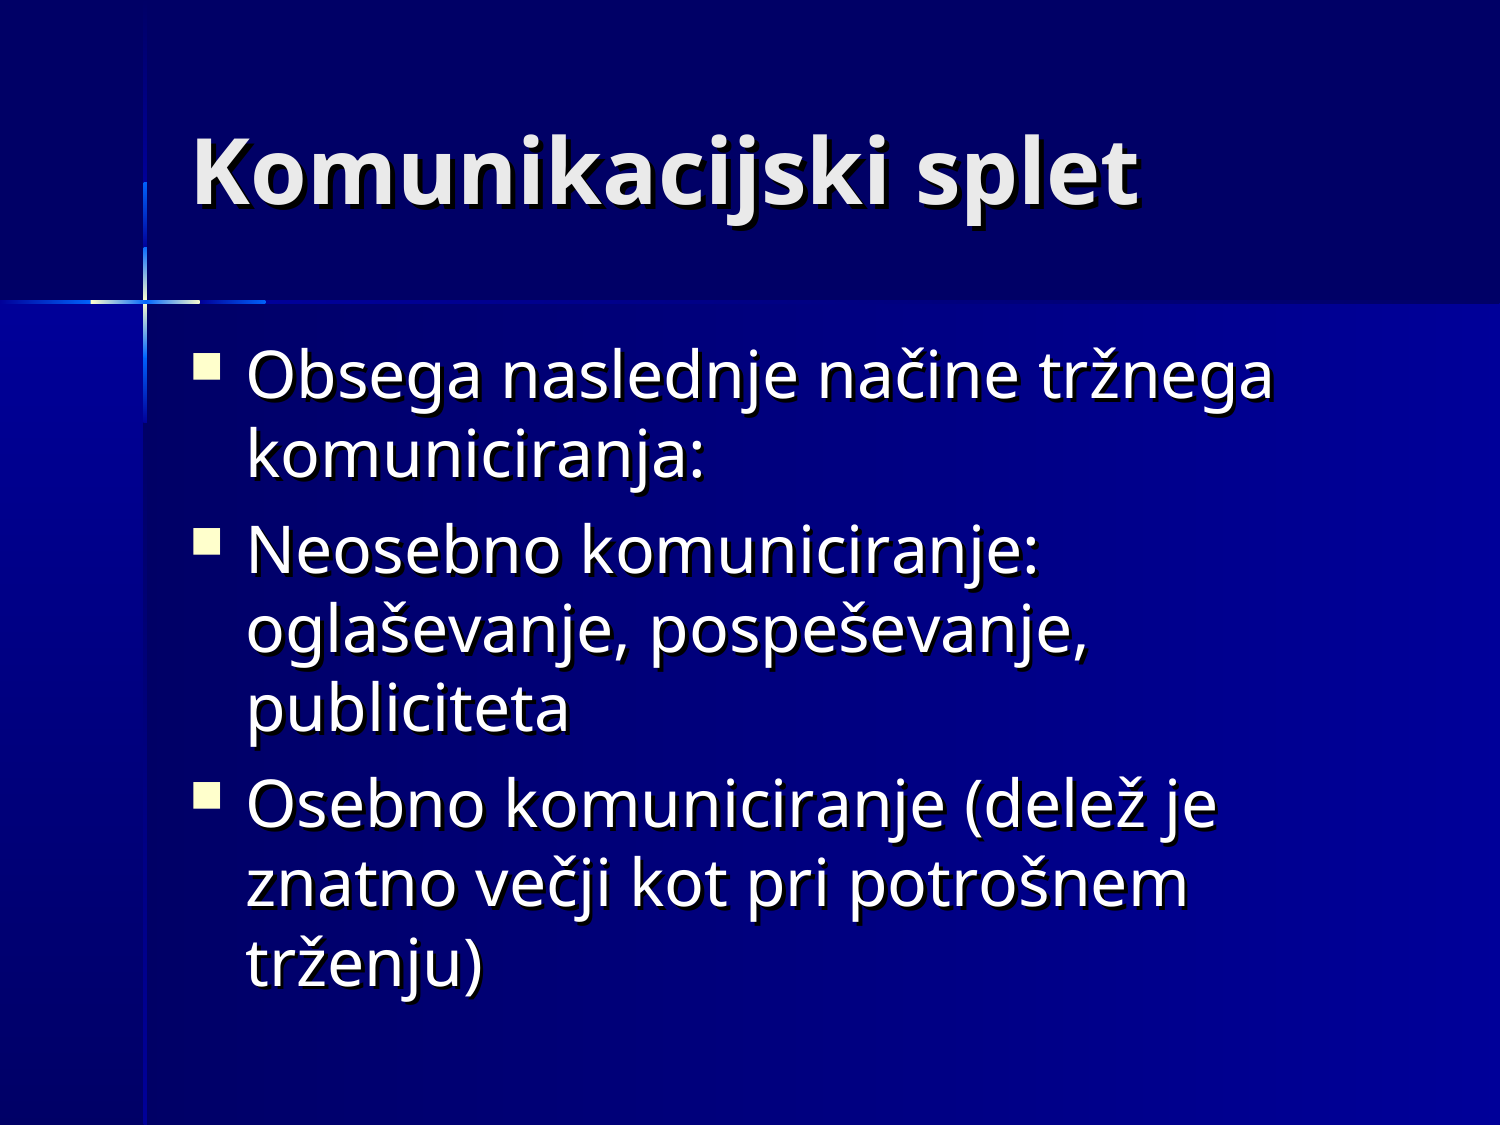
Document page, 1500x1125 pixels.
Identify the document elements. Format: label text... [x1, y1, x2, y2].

list Obsega naslednje načine tržnega komuniciranja: Neosebno komuniciranje: oglaševanje, pospeševanje, publiciteta Osebno komuniciranje (delež je znatno večji kot pri potrošnem trženju) [174, 324, 1413, 1001]
title Komunikacijski splet [174, 49, 1413, 285]
